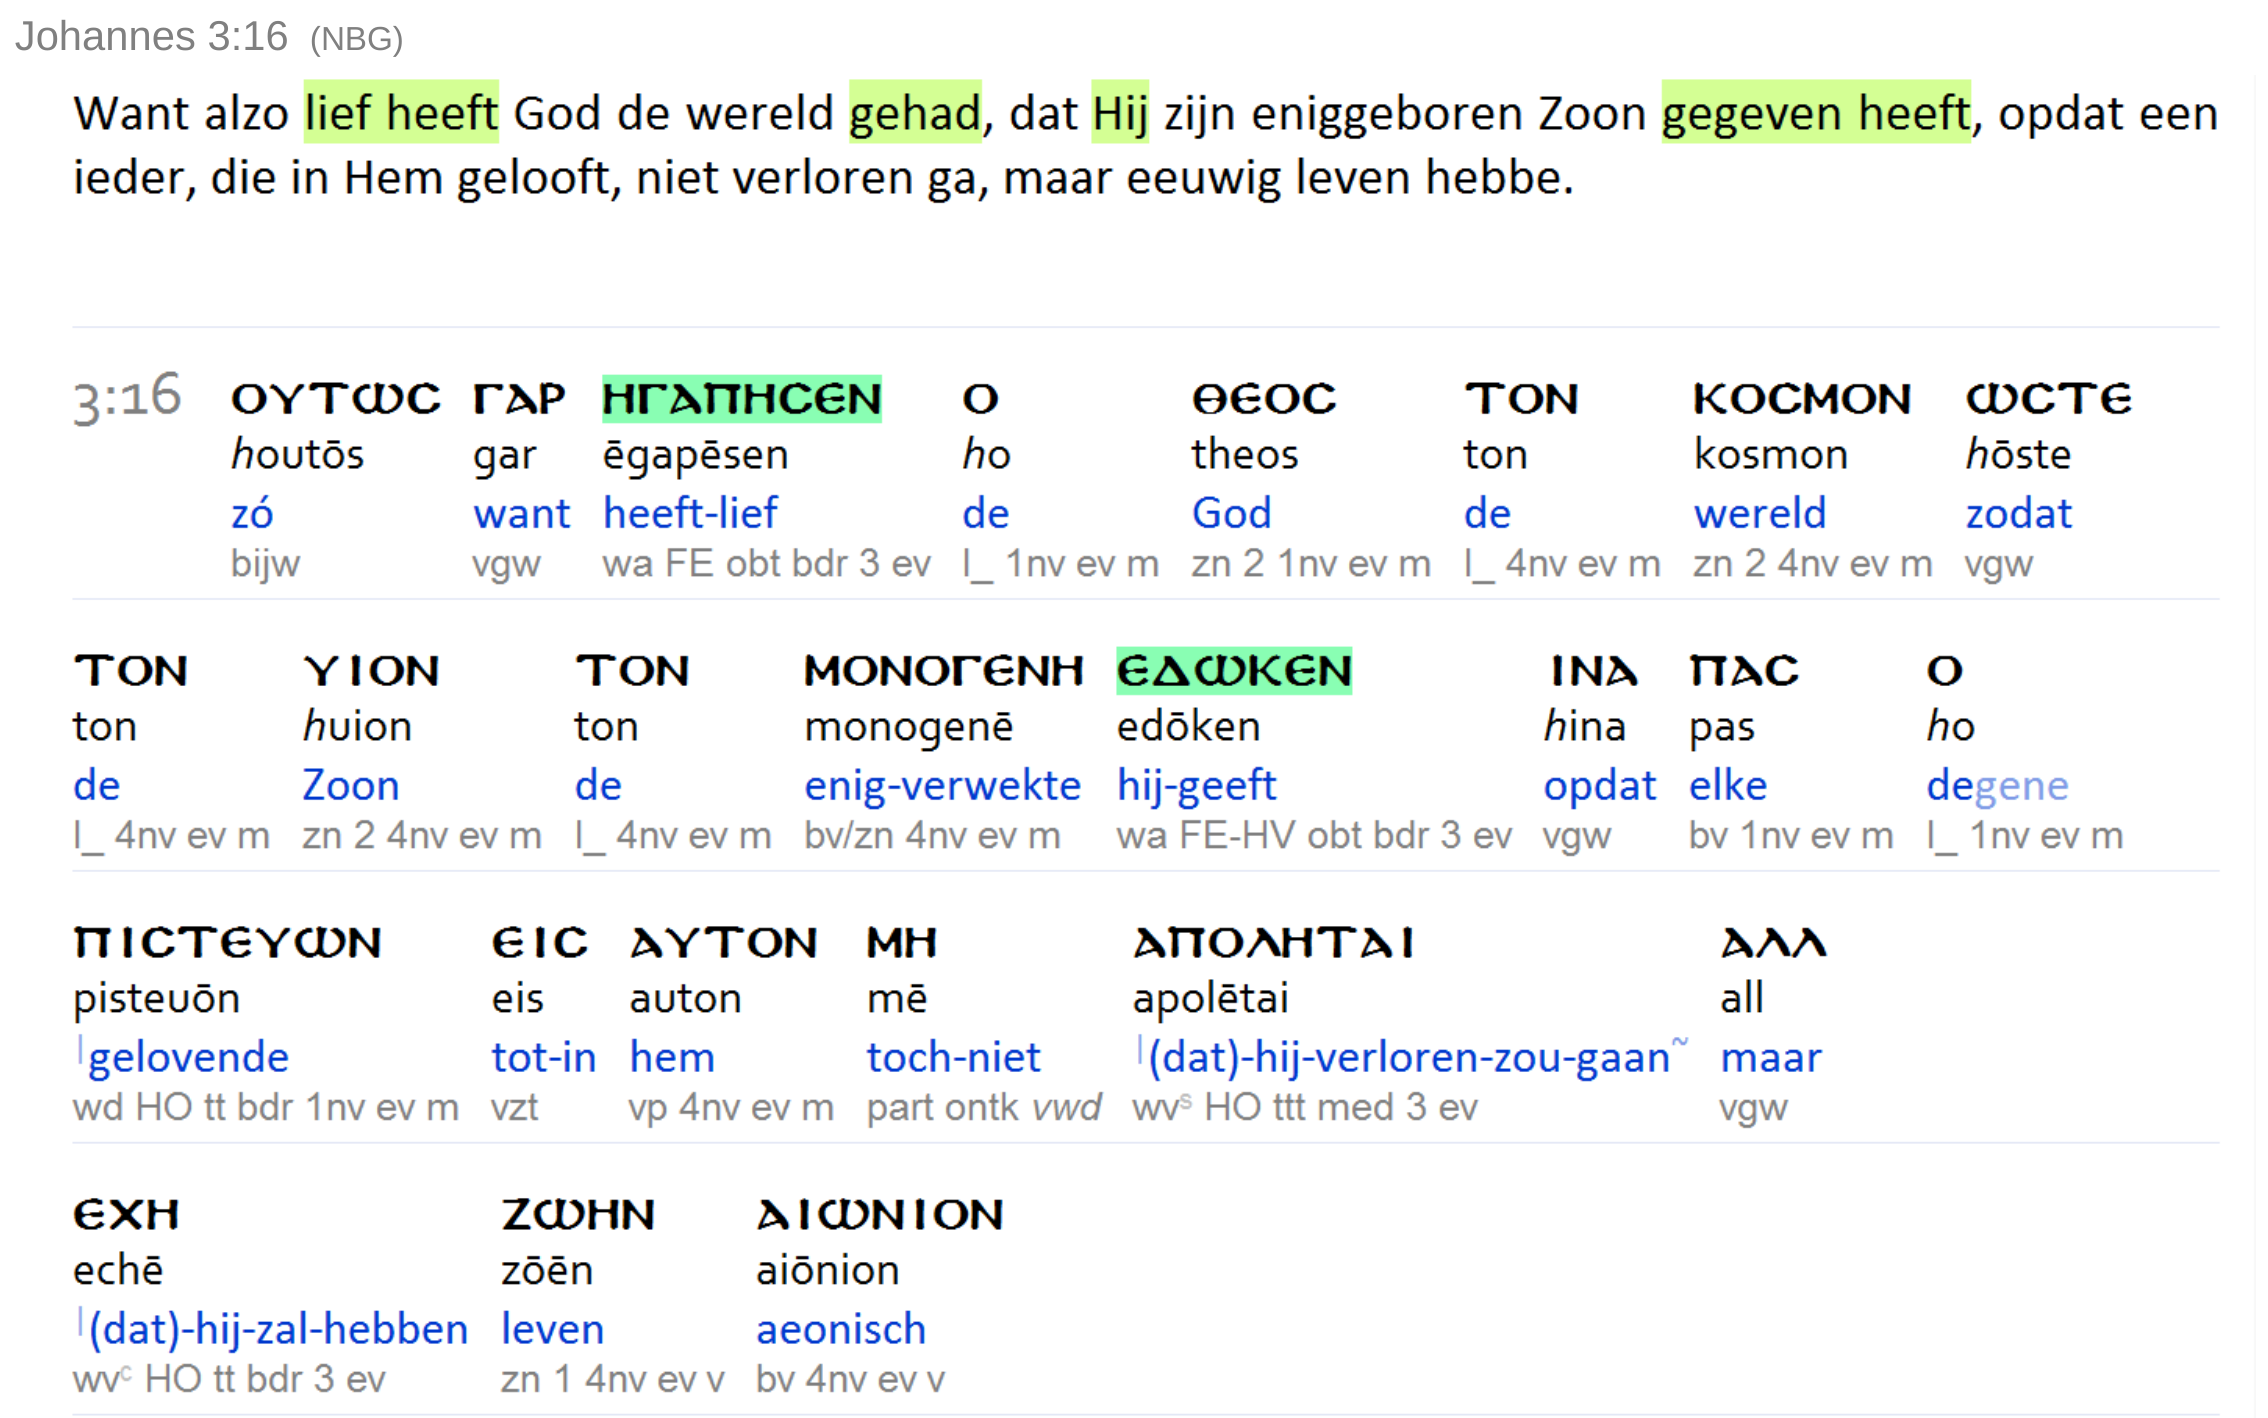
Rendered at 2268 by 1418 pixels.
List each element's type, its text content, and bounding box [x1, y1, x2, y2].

picture [4, 75, 2256, 1418]
text_box Johannes 3:16 (NBG) [0, 5, 521, 69]
